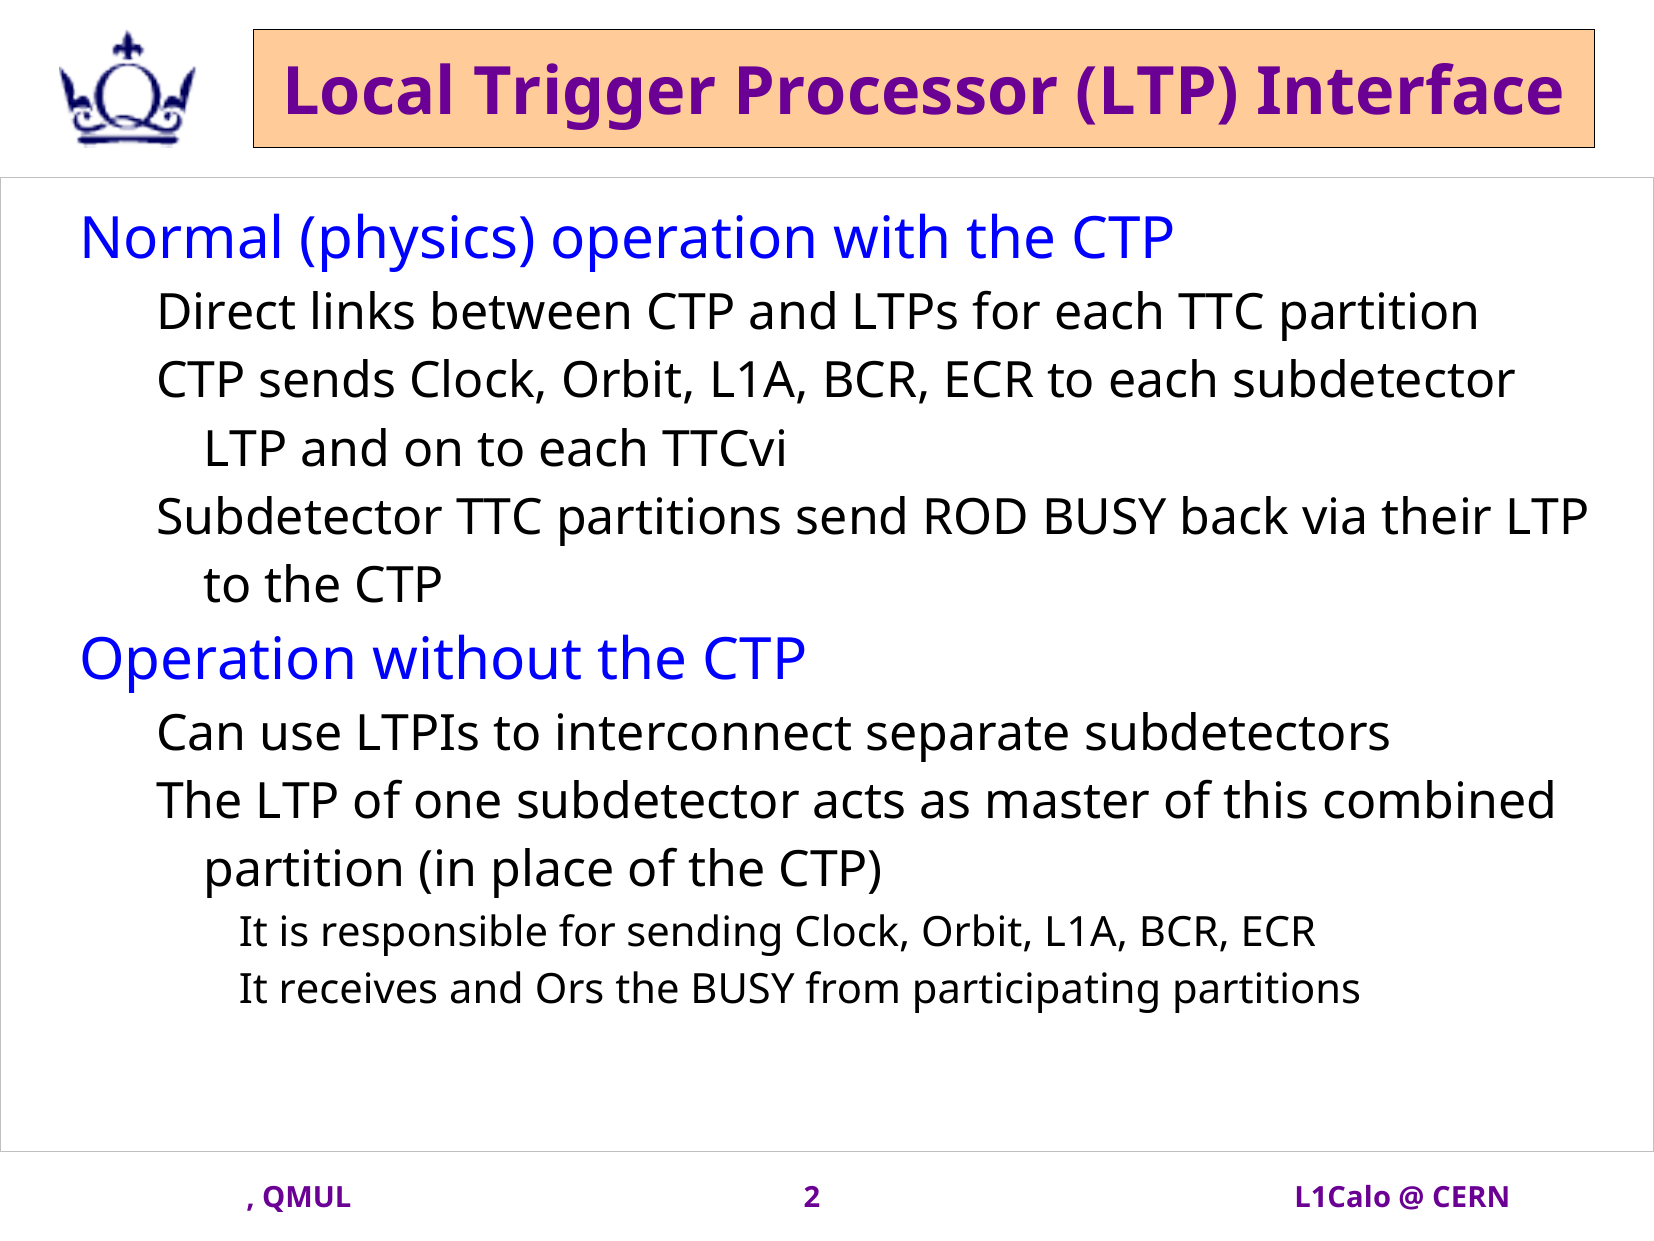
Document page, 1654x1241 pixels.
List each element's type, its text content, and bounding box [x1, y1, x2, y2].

picture [59, 29, 200, 148]
title Local Trigger Processor (LTP) Interface [253, 29, 1595, 148]
list Normal (physics) operation with the CTP Direct links between CTP and LTPs for each TTC partition CTP sends Clock, Orbit, L1A, BCR, ECR to each subdetector LTP and on to each TTCvi Subdetector TTC partitions send ROD BUSY back via their LTP to the CTP Operation without the CTP Can use LTPIs to interconnect separate subdetectors The LTP of one subdetector acts as master of this combined partition (in place of the CTP) It is responsible for sending Clock, Orbit, L1A, BCR, ECR It receives and Ors the BUSY from participating partitions [61, 196, 1605, 1117]
